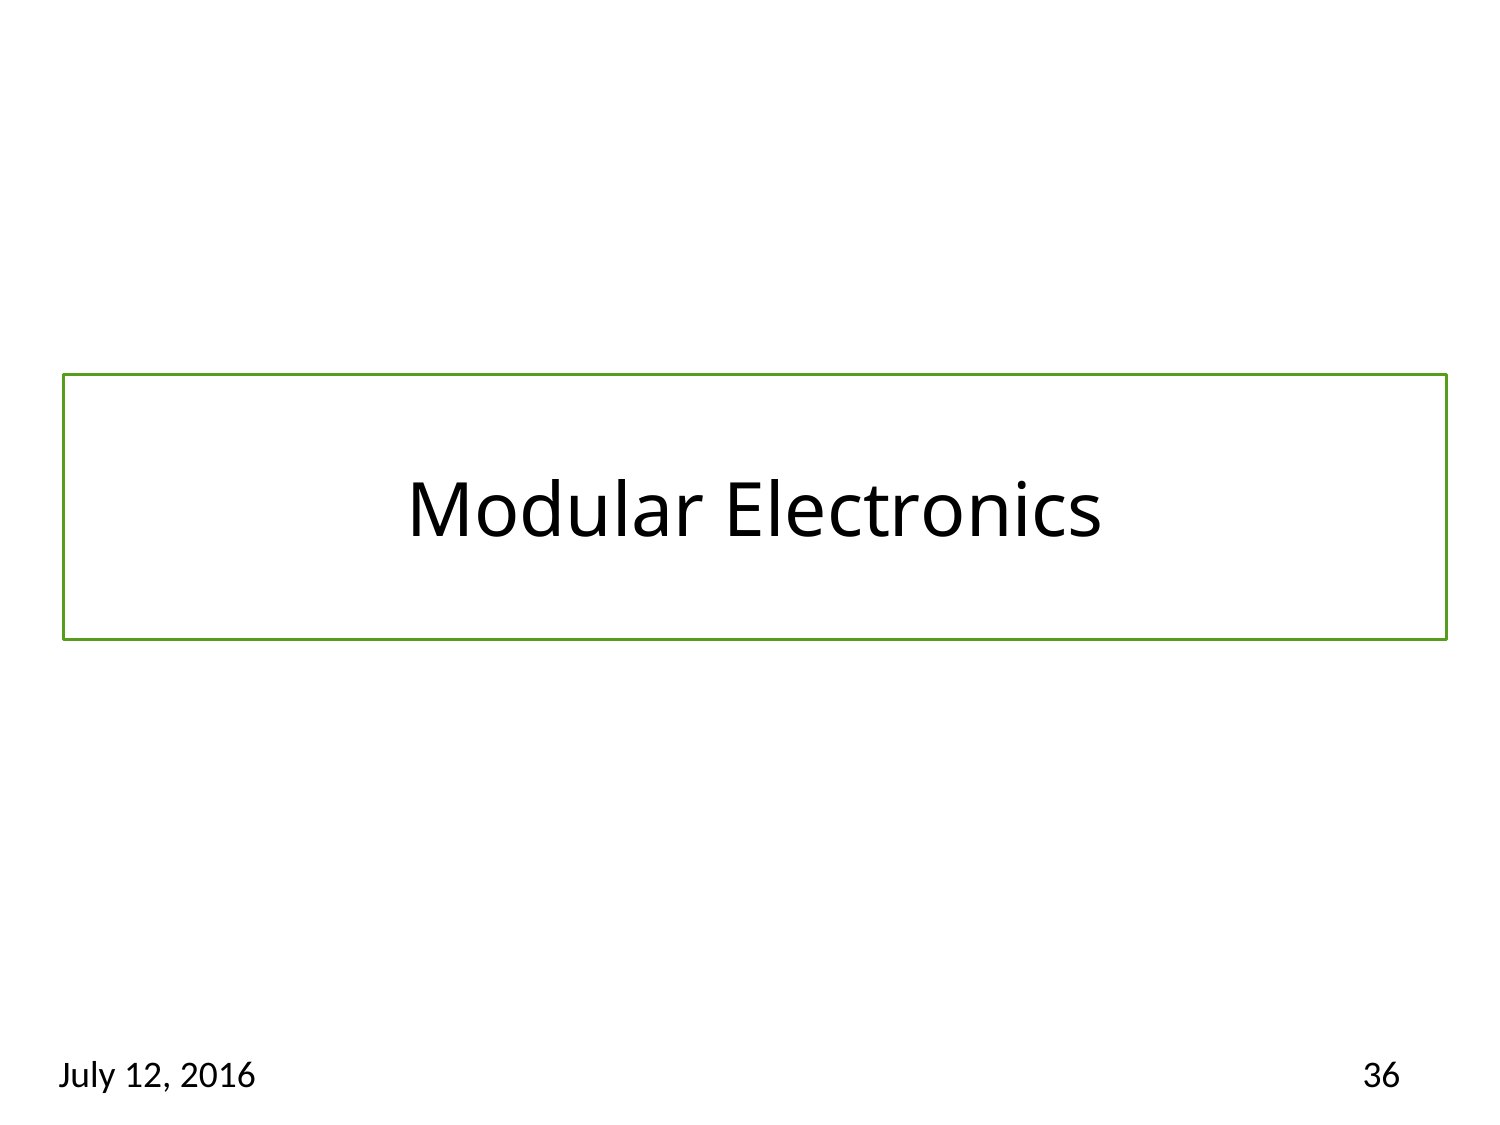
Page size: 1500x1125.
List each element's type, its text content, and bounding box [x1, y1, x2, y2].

title Modular Electronics [63, 374, 1447, 640]
